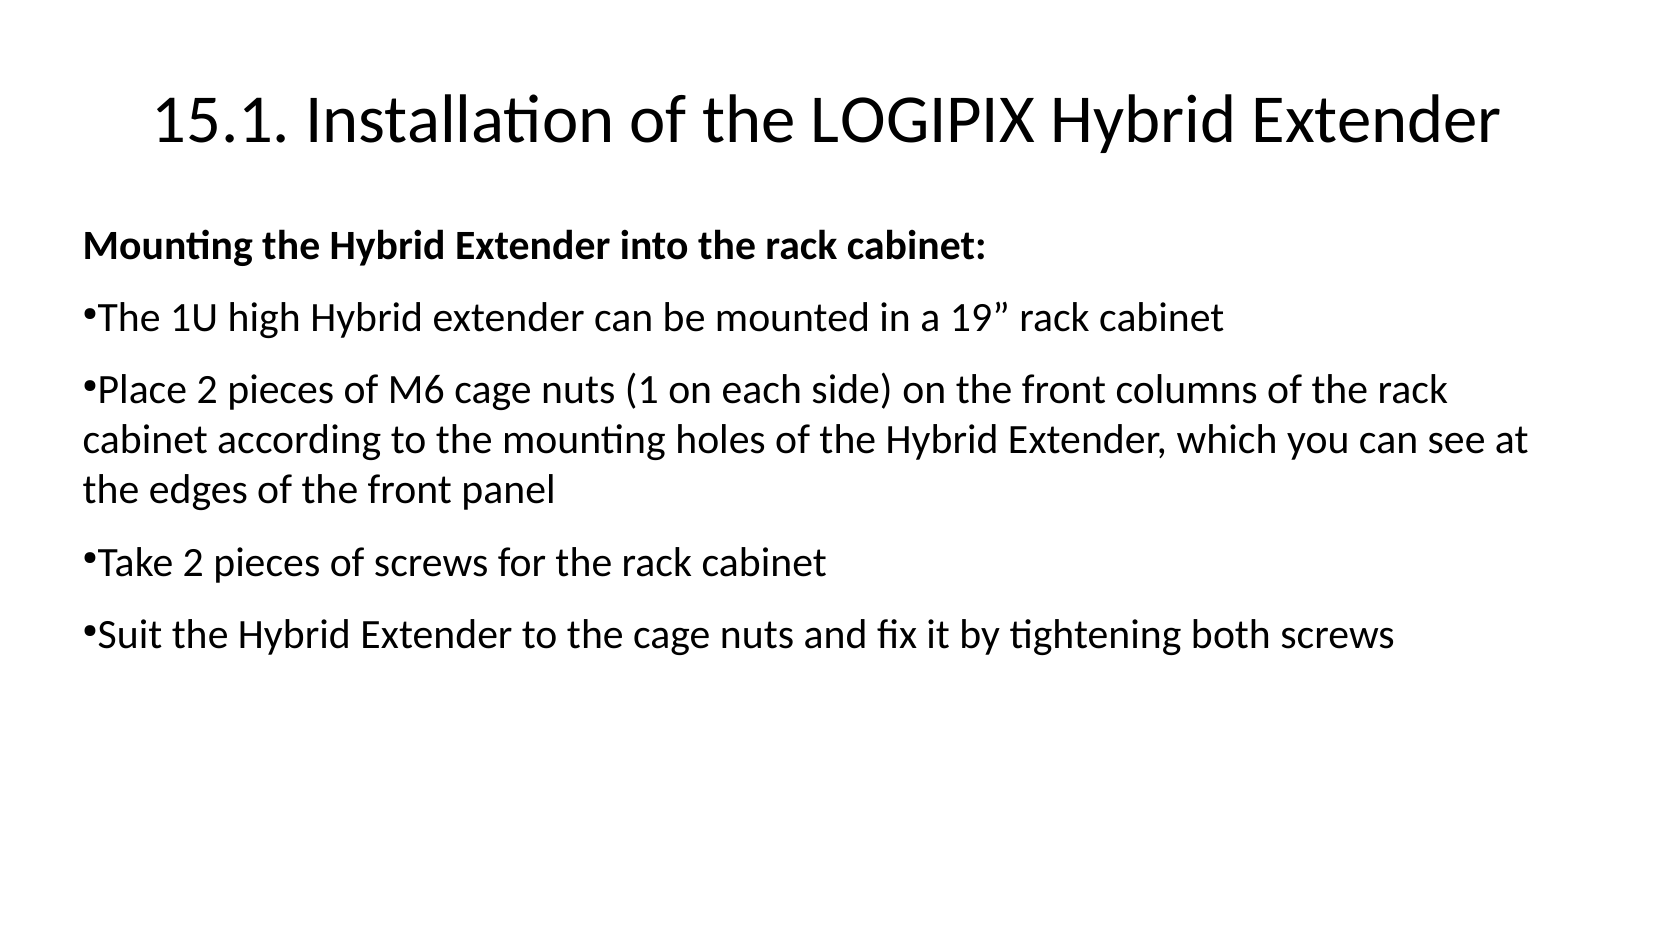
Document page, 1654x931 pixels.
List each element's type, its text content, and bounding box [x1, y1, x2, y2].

subtitle Mounting the Hybrid Extender into the rack cabinet: The 1U high Hybrid extender can be mounted in a 19” rack cabinet Place 2 pieces of M6 cage nuts (1 on each side) on the front columns of the rack cabinet according to the mounting holes of the Hybrid Extender, which you can see at the edges of the front panel Take 2 pieces of screws for the rack cabinet Suit the Hybrid Extender to the cage nuts and fix it by tightening both screws [82, 217, 1571, 758]
title 15.1. Installation of the LOGIPIX Hybrid Extender [82, 73, 1571, 157]
